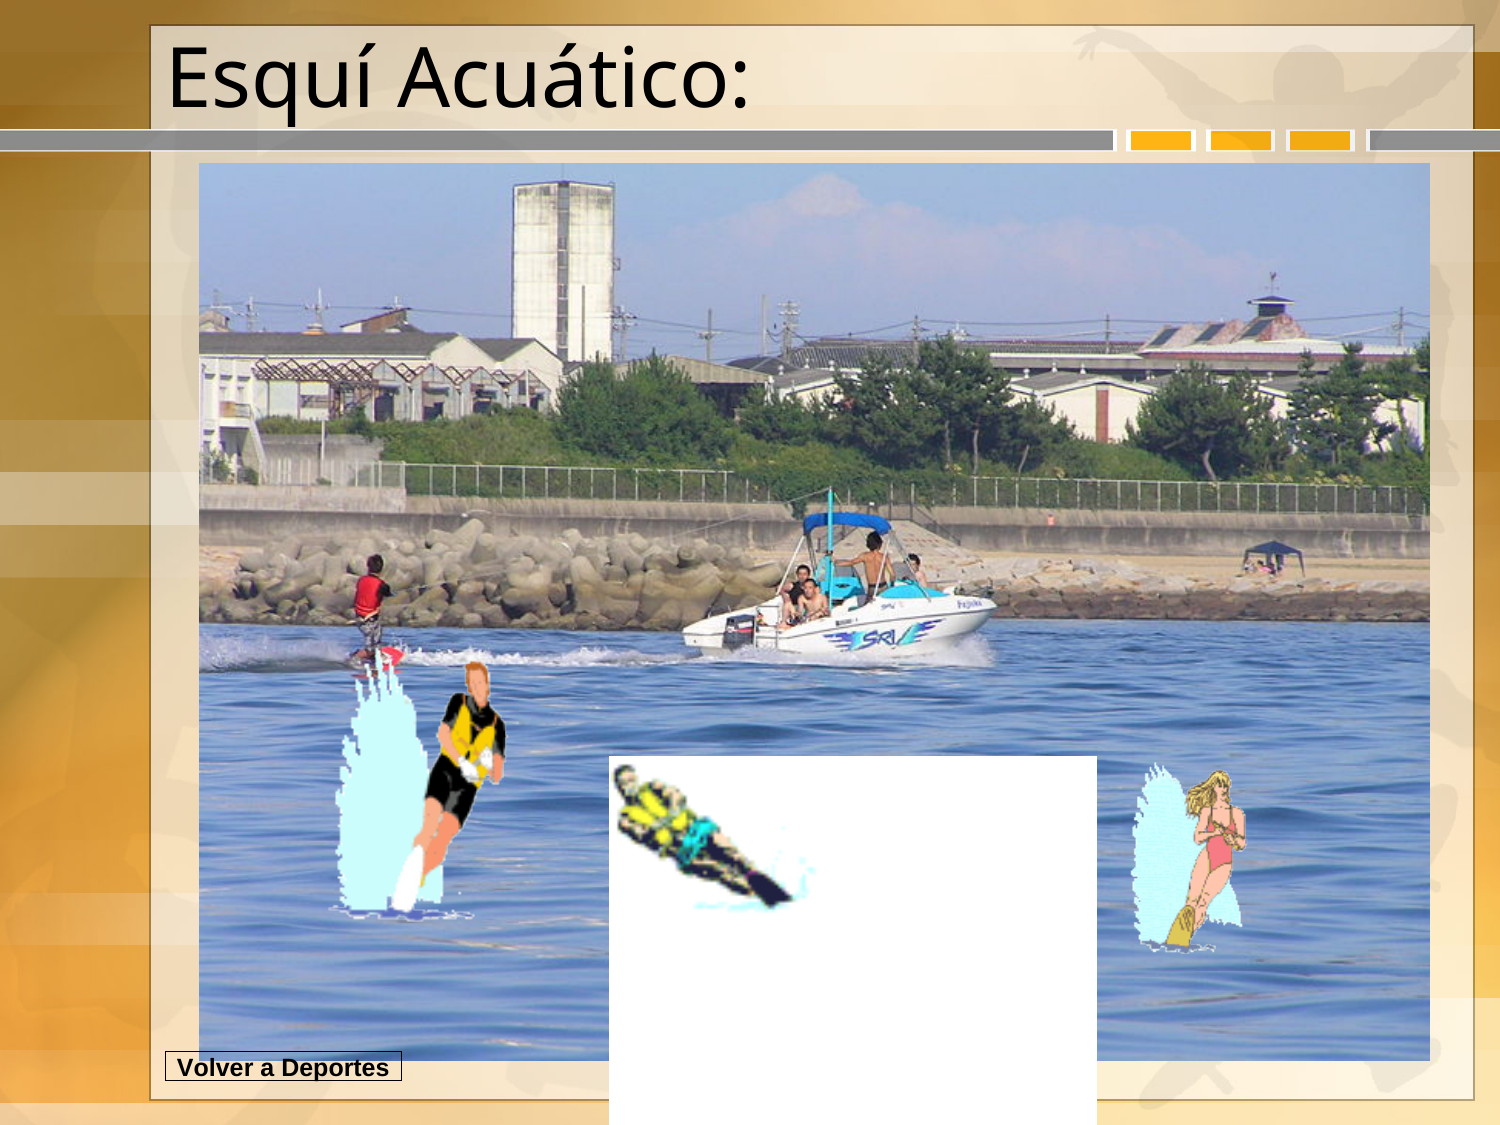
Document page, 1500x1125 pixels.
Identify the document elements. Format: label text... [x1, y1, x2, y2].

title Esquí Acuático: [149, 0, 1463, 151]
text_box Volver a Deportes [165, 1051, 402, 1081]
text_box [269, 644, 598, 924]
picture [0, 0, 1500, 1125]
